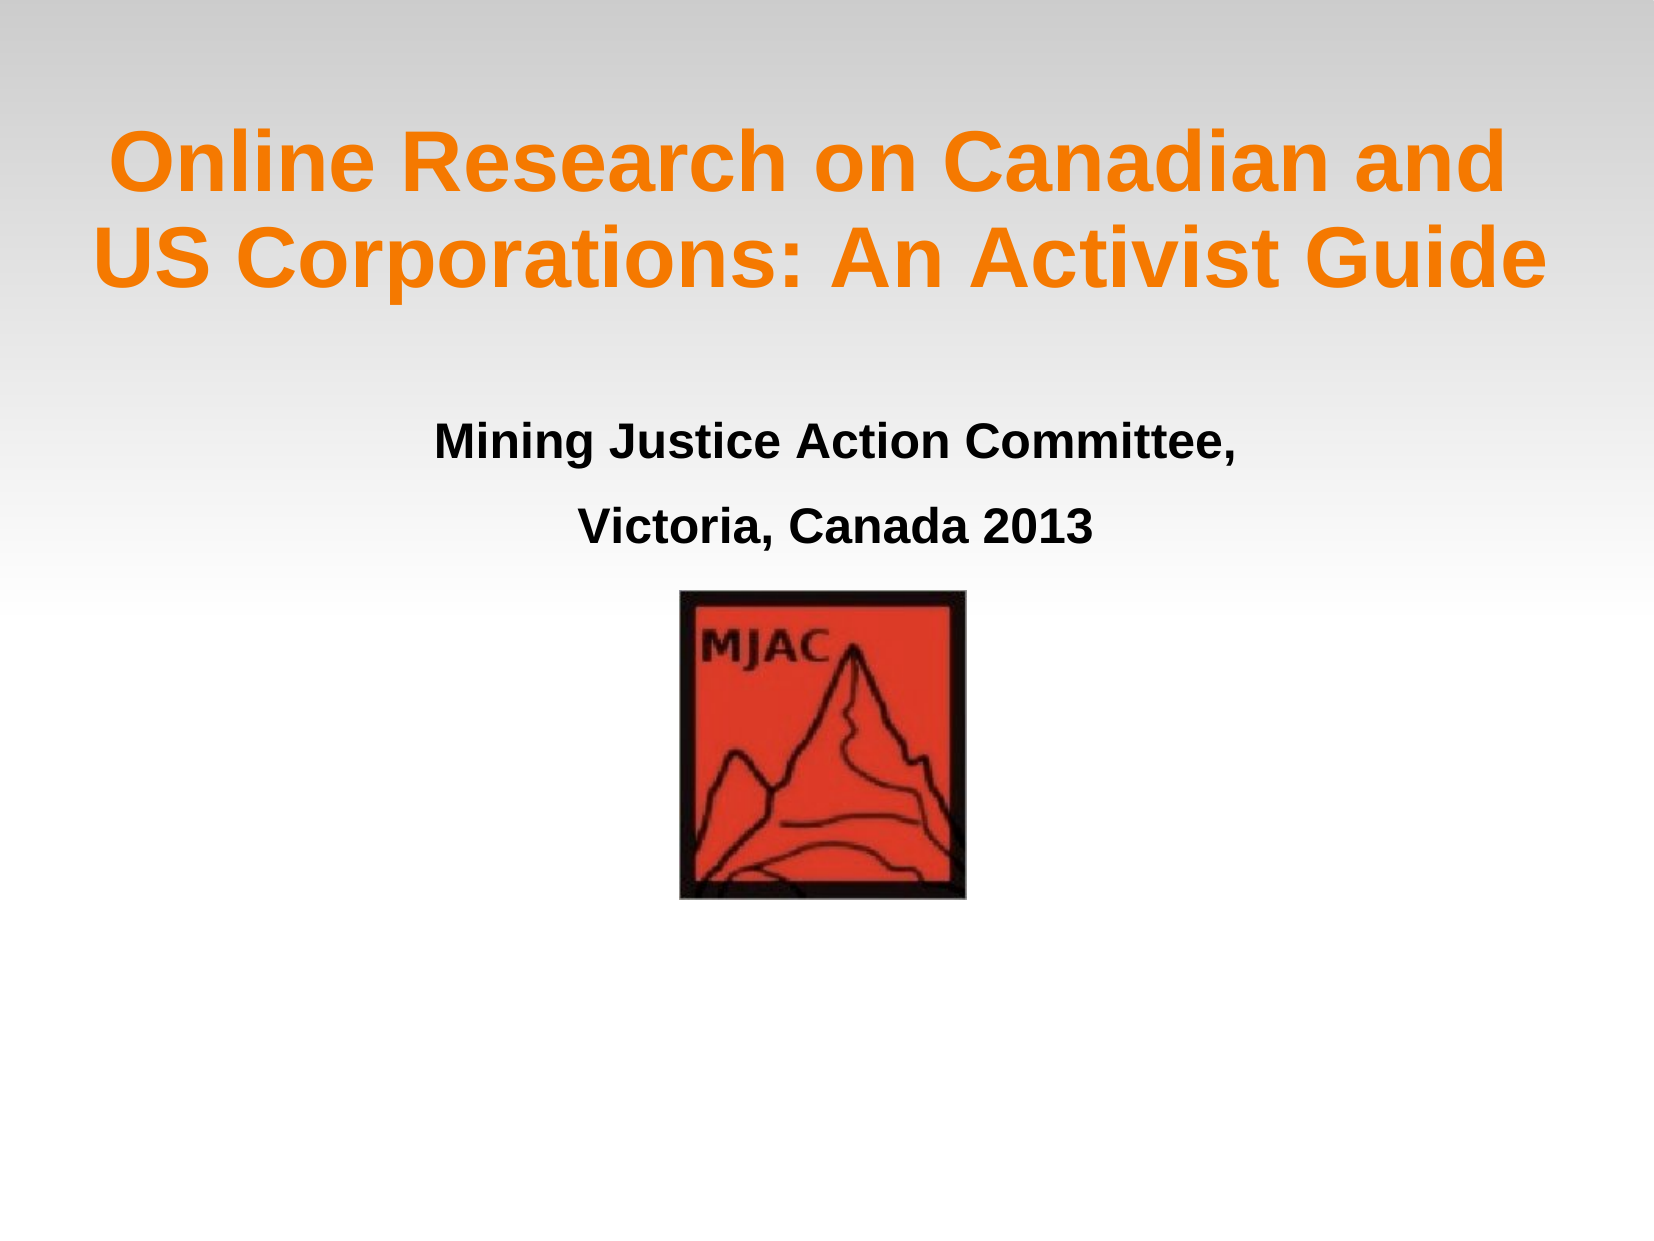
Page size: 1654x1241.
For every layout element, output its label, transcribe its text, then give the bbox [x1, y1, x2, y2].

title Online Research on Canadian and US Corporations: An Activist Guide [76, 105, 1565, 314]
list Mining Justice Action Committee, Victoria, Canada 2013 [82, 413, 1571, 1109]
